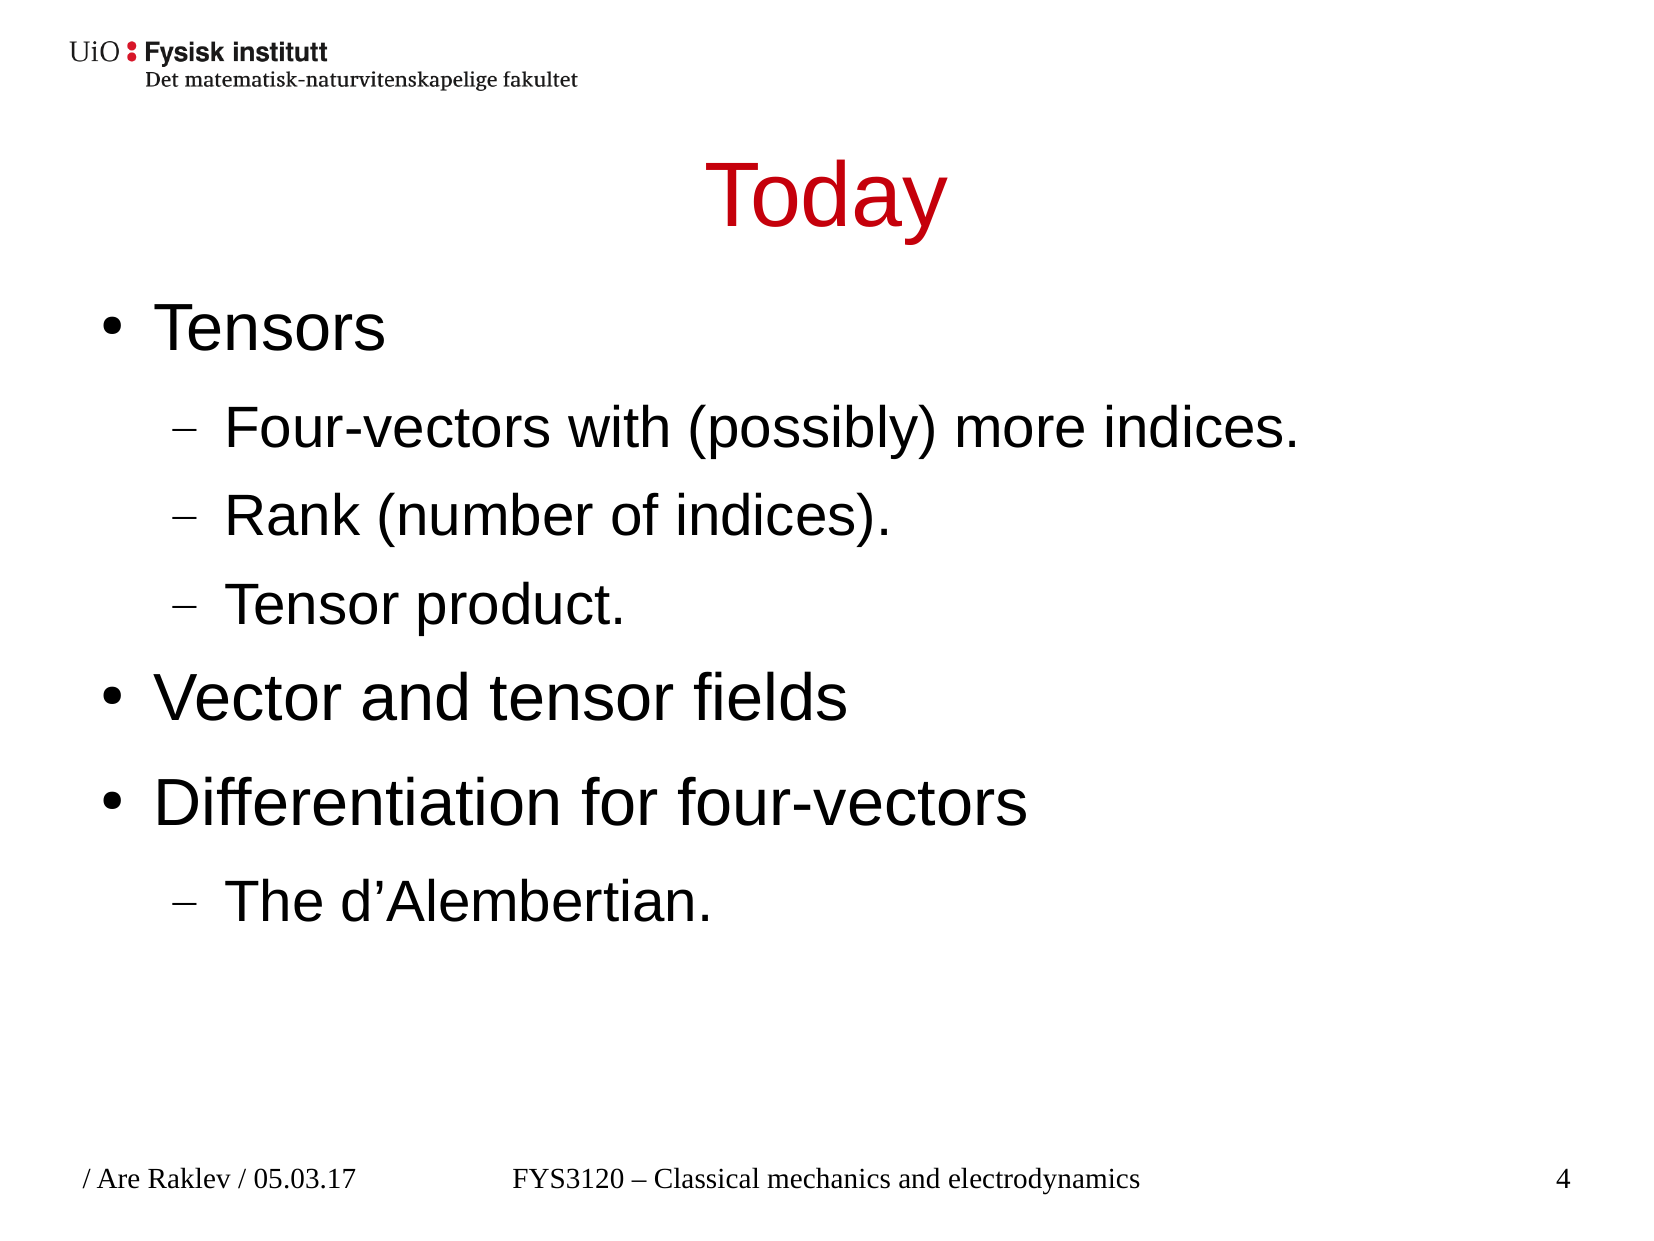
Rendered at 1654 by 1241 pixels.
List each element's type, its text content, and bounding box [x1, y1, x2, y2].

list Tensors Four-vectors with (possibly) more indices. Rank (number of indices). Tensor product. Vector and tensor fields Differentiation for four-vectors The d’Alembertian. [82, 290, 1571, 1094]
picture [68, 37, 581, 93]
title Today [82, 90, 1571, 290]
